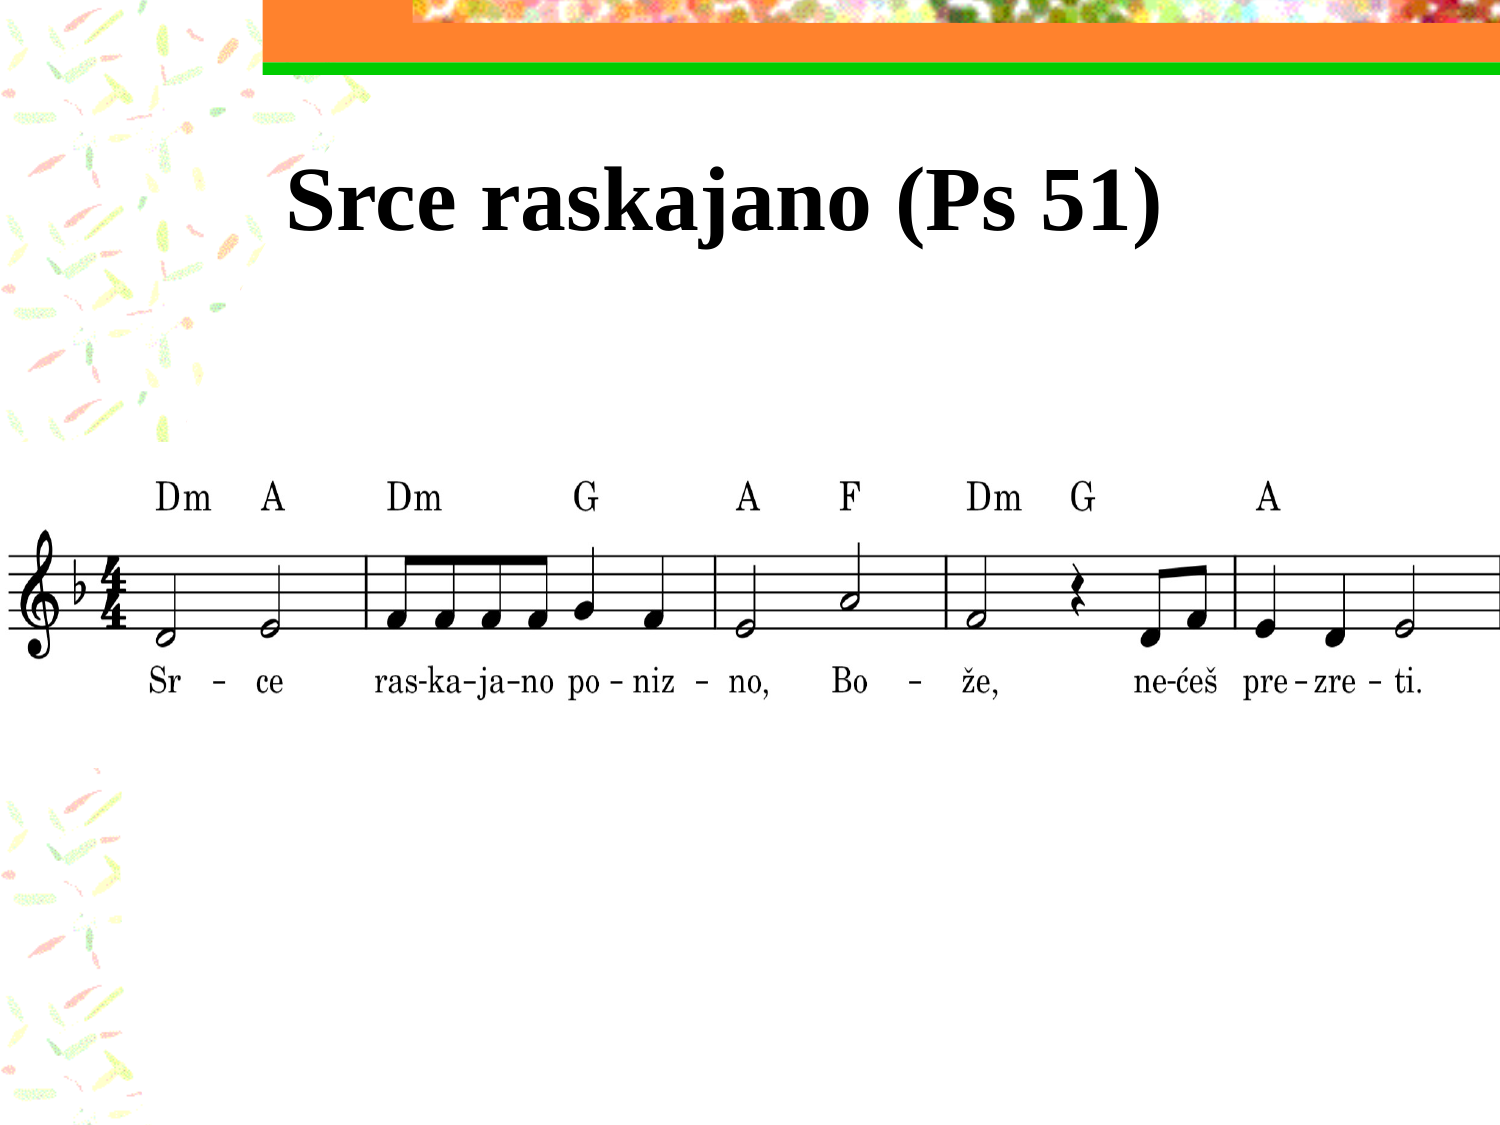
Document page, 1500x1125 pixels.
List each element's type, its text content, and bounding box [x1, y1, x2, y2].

title Srce raskajano (Ps 51) [87, 99, 1363, 288]
picture [412, 0, 1500, 23]
picture [0, 0, 1500, 1125]
